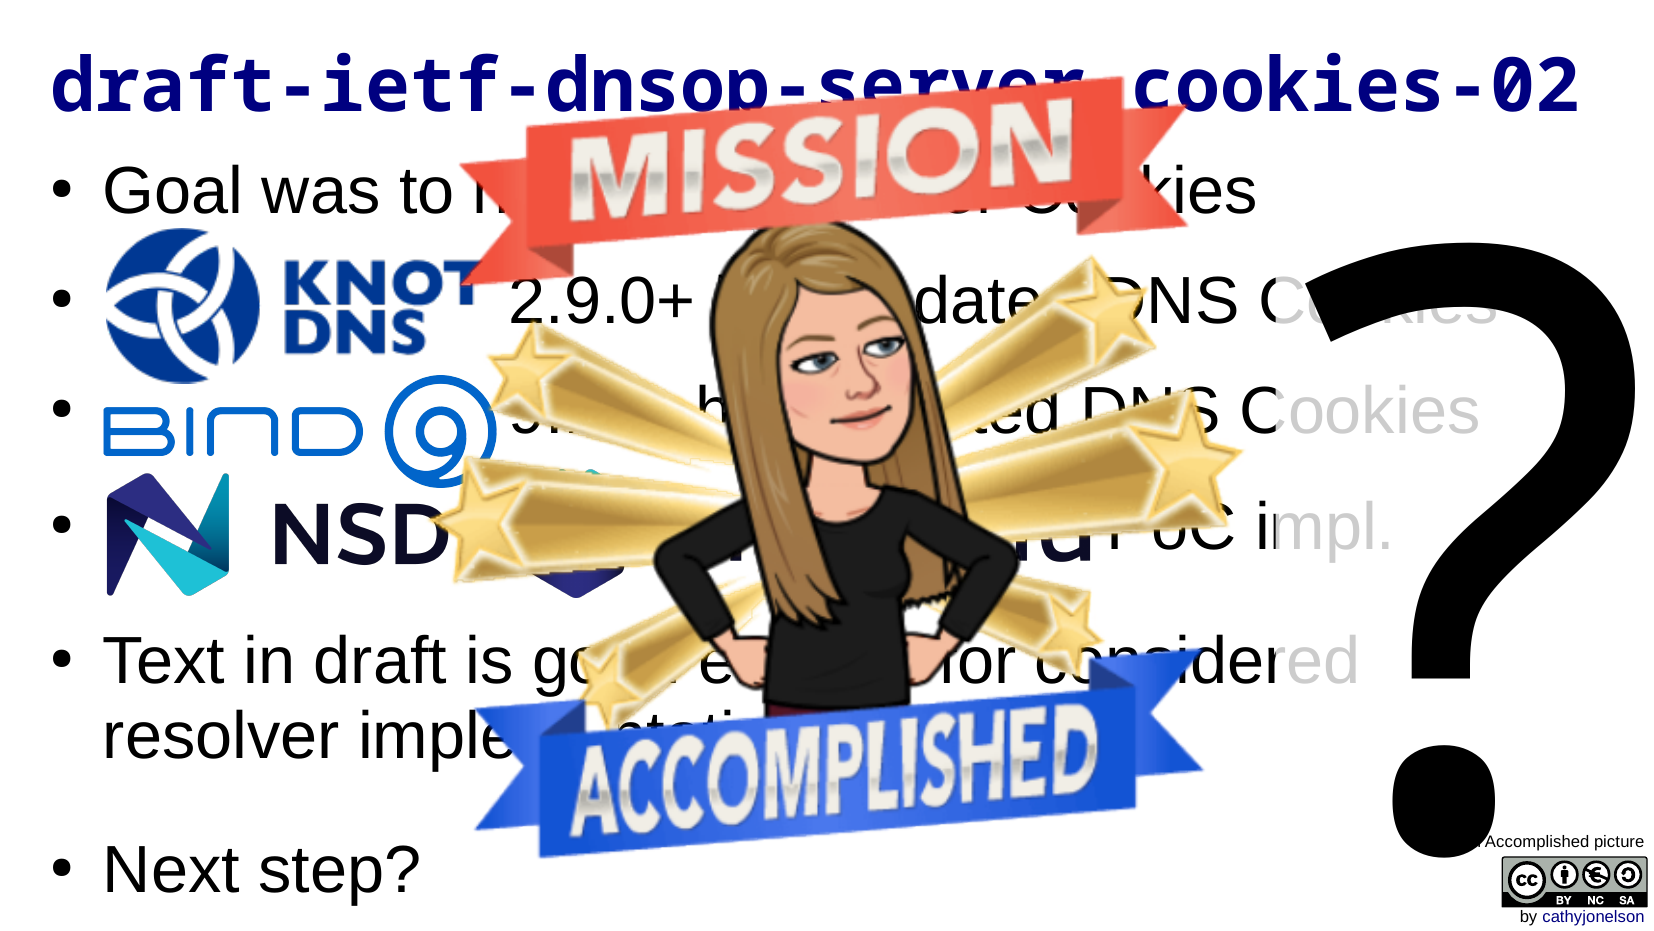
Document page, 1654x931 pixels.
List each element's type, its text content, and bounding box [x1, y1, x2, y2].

list Goal was to harmonize Server Cookies 2.9.0+ has updated DNS Cookies 9.16+ has updated DNS Cookies & PoC impl. Text in draft is good enough for considered resolver implementations. Next step? [32, 152, 1275, 931]
text_box ? [1275, 115, 1654, 931]
picture [47, 49, 1261, 875]
text_box draft-ietf-dnsop-server-cookies-02 [35, 23, 1607, 124]
text_box Mission Accomplished picture by cathyjonelson [1405, 825, 1654, 931]
